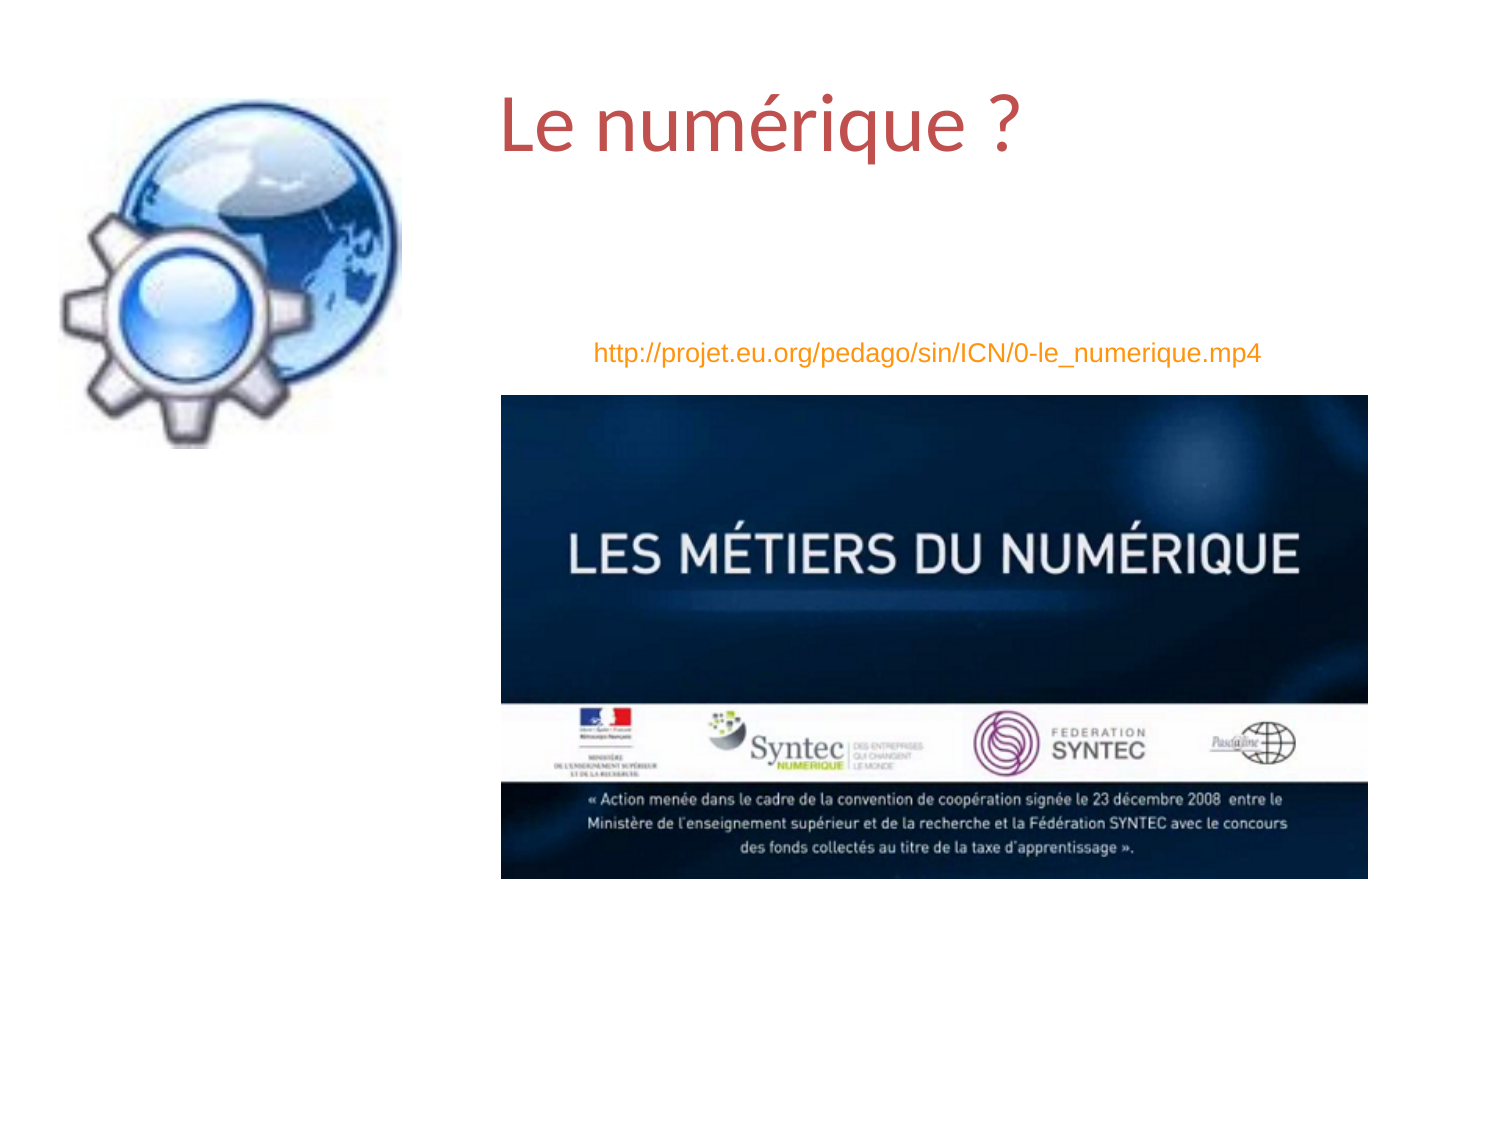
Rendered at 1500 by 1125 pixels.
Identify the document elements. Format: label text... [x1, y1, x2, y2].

picture [501, 395, 1368, 879]
text_box http://projet.eu.org/pedago/sin/ICN/0-le_numerique.mp4 [431, 330, 1424, 376]
title Le numérique ? [484, 71, 1335, 166]
picture [58, 98, 402, 449]
